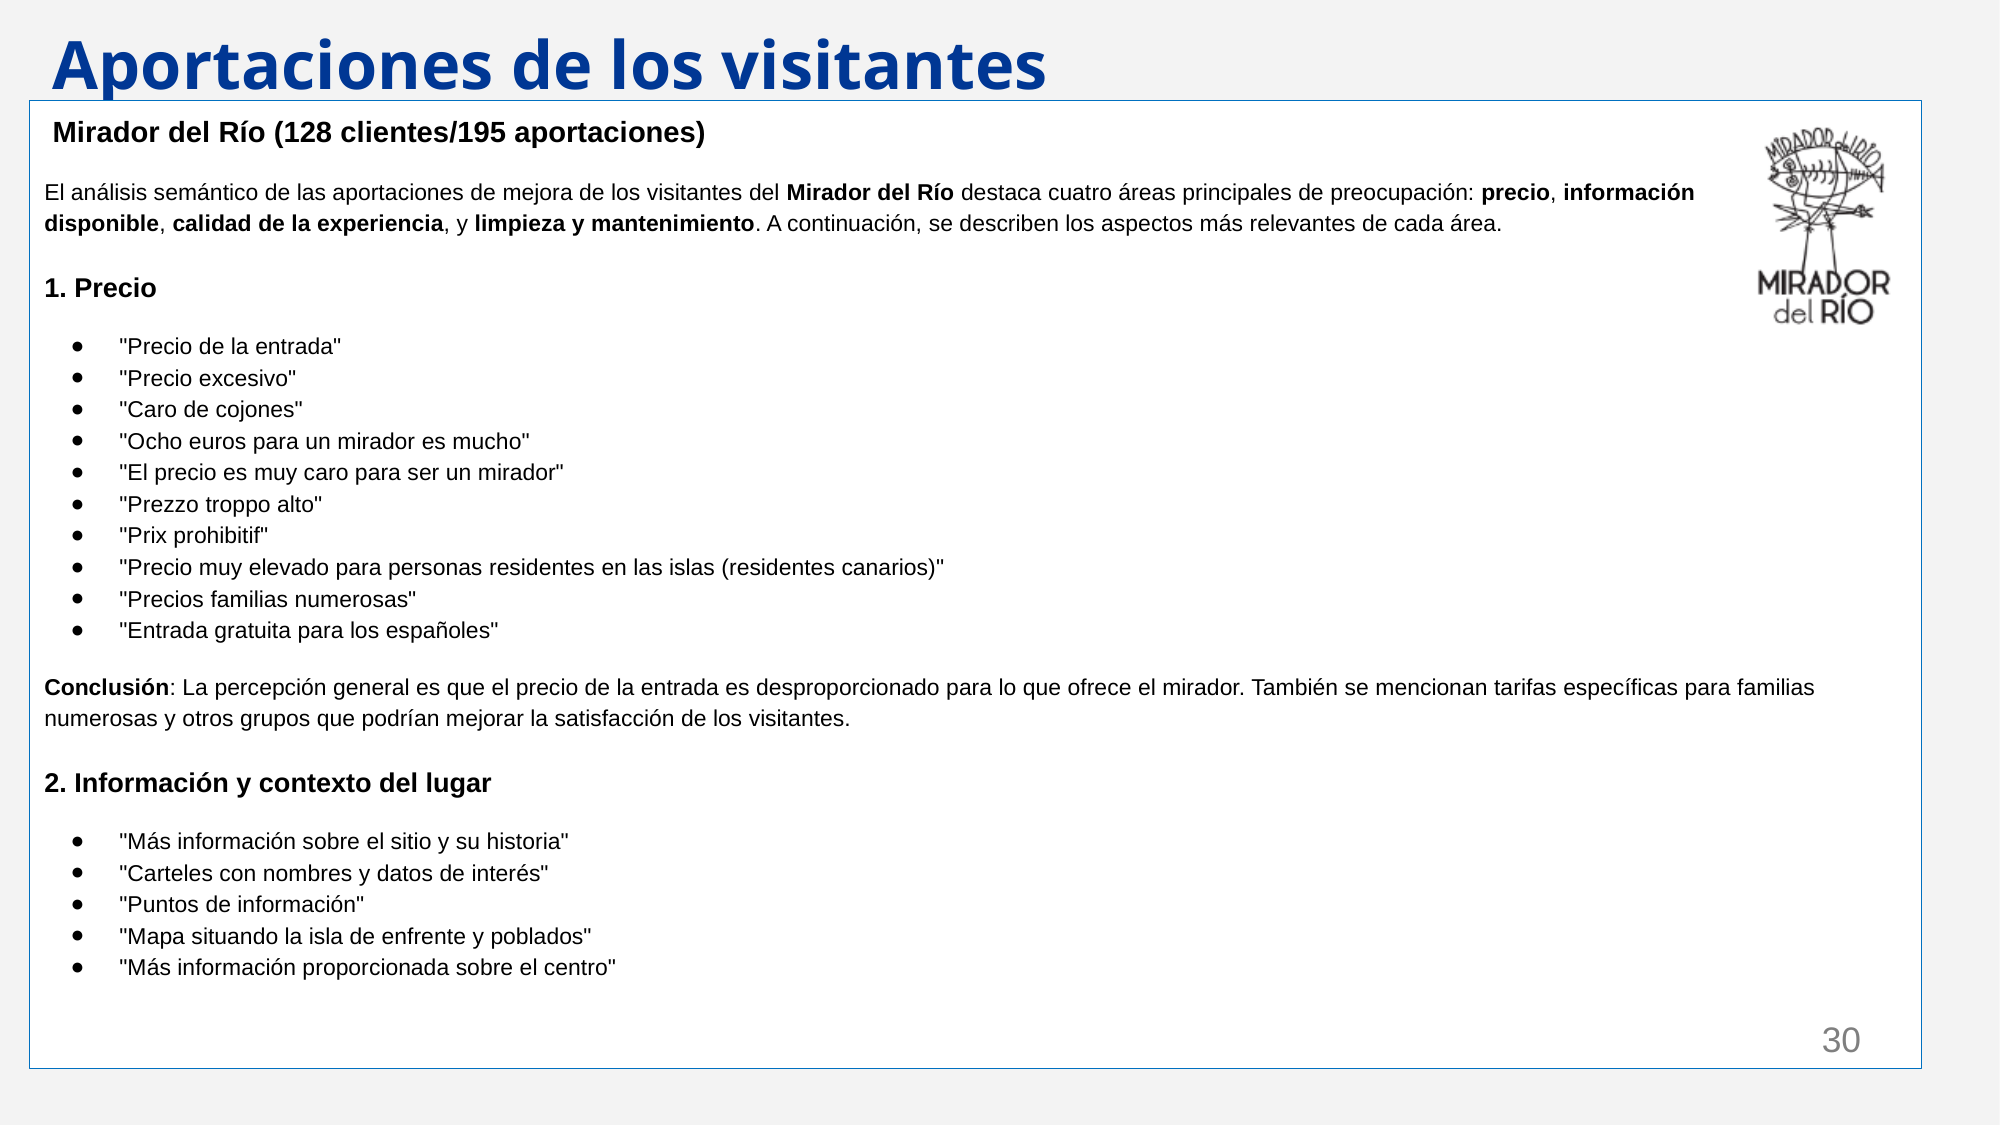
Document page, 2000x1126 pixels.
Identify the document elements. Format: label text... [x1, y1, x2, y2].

picture [1749, 114, 1903, 342]
slide_number <number> [1412, 1008, 1880, 1069]
text_box Mirador del Río (128 clientes/195 aportaciones) El análisis semántico de las aportaciones de mejora de los visitantes del Mirador del Río destaca cuatro áreas principales de preocupación: precio, información disponible, calidad de la experiencia, y limpieza y mantenimiento. A continuación, se describen los aspectos más relevantes de cada área. 1. Precio "Precio de la entrada" "Precio excesivo" "Caro de cojones" "Ocho euros para un mirador es mucho" "El precio es muy caro para ser un mirador" "Prezzo troppo alto" "Prix prohibitif" "Precio muy elevado para personas residentes en las islas (residentes canarios)" "Precios familias numerosas" "Entrada gratuita para los españoles" Conclusión: La percepción general es que el precio de la entrada es desproporcionado para lo que ofrece el mirador. También se mencionan tarifas específicas para familias numerosas y otros grupos que podrían mejorar la satisfacción de los visitantes. 2. Información y contexto del lugar "Más información sobre el sitio y su historia" "Carteles con nombres y datos de interés" "Puntos de información" "Mapa situando la isla de enfrente y poblados" "Más información proporcionada sobre el centro" [29, 100, 1922, 1069]
text_box Aportaciones de los visitantes [52, 0, 1945, 126]
